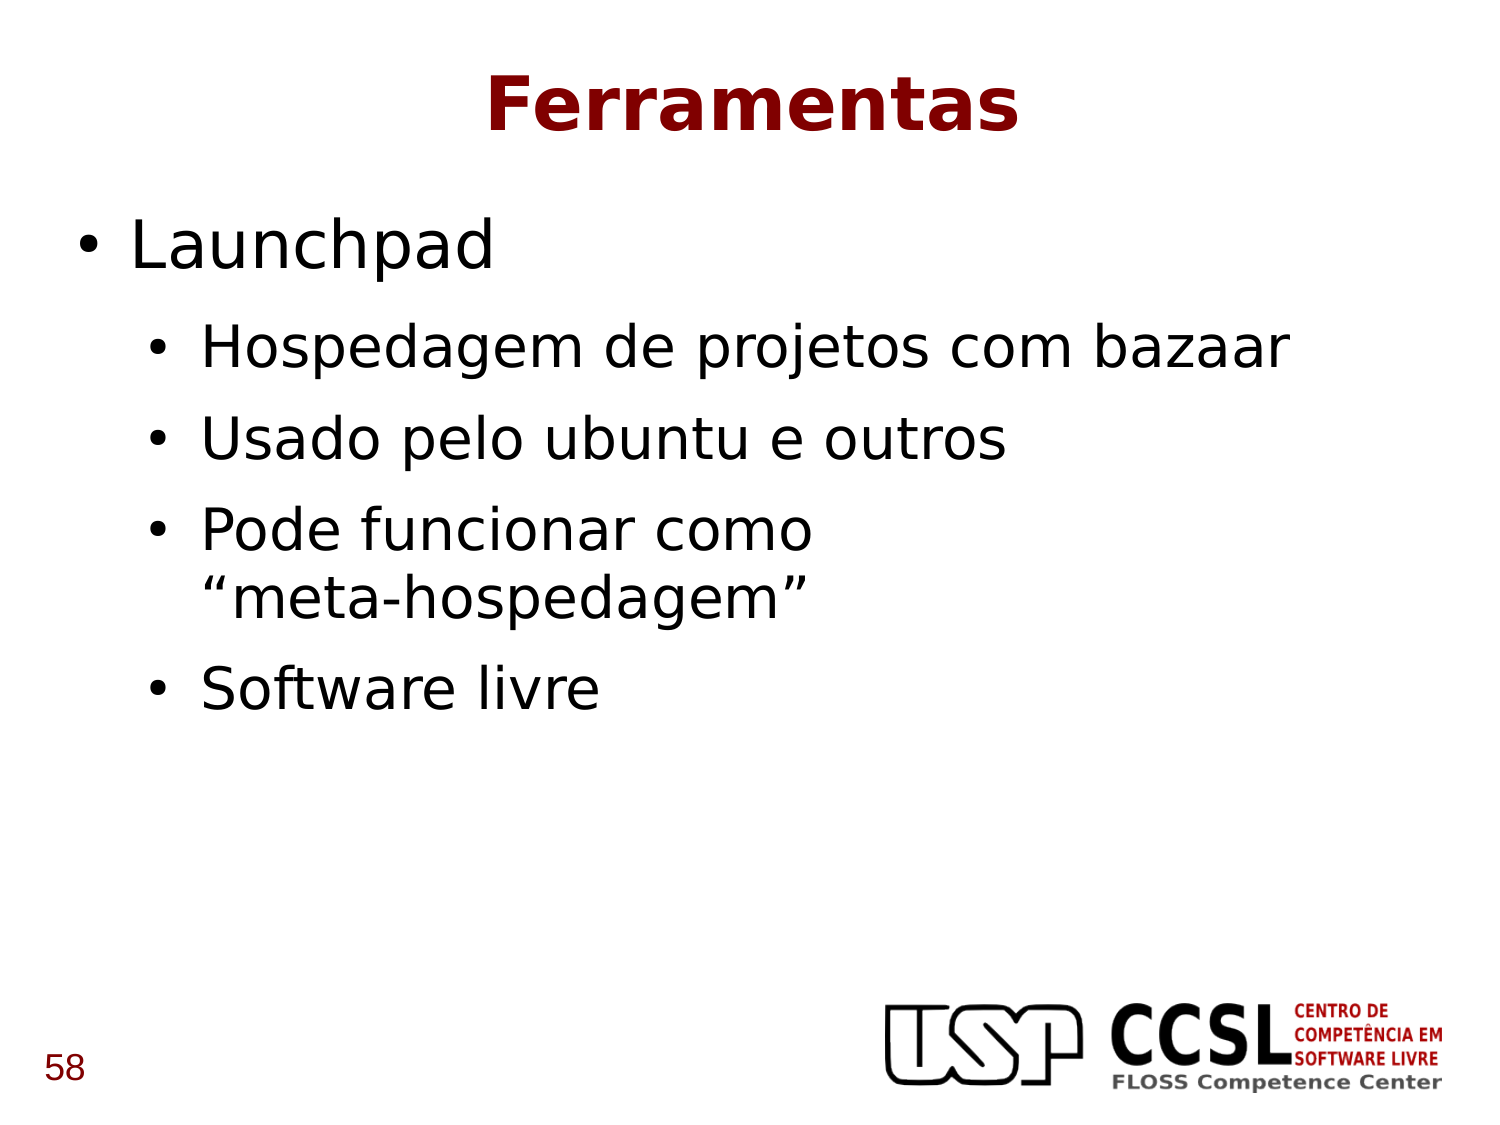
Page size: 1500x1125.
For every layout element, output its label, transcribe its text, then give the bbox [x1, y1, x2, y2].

list Launchpad Hospedagem de projetos com bazaar Usado pelo ubuntu e outros Pode funcionar como “meta-hospedagem” Software livre [59, 206, 1447, 950]
picture [885, 1003, 1442, 1093]
title Ferramentas [59, 29, 1447, 180]
